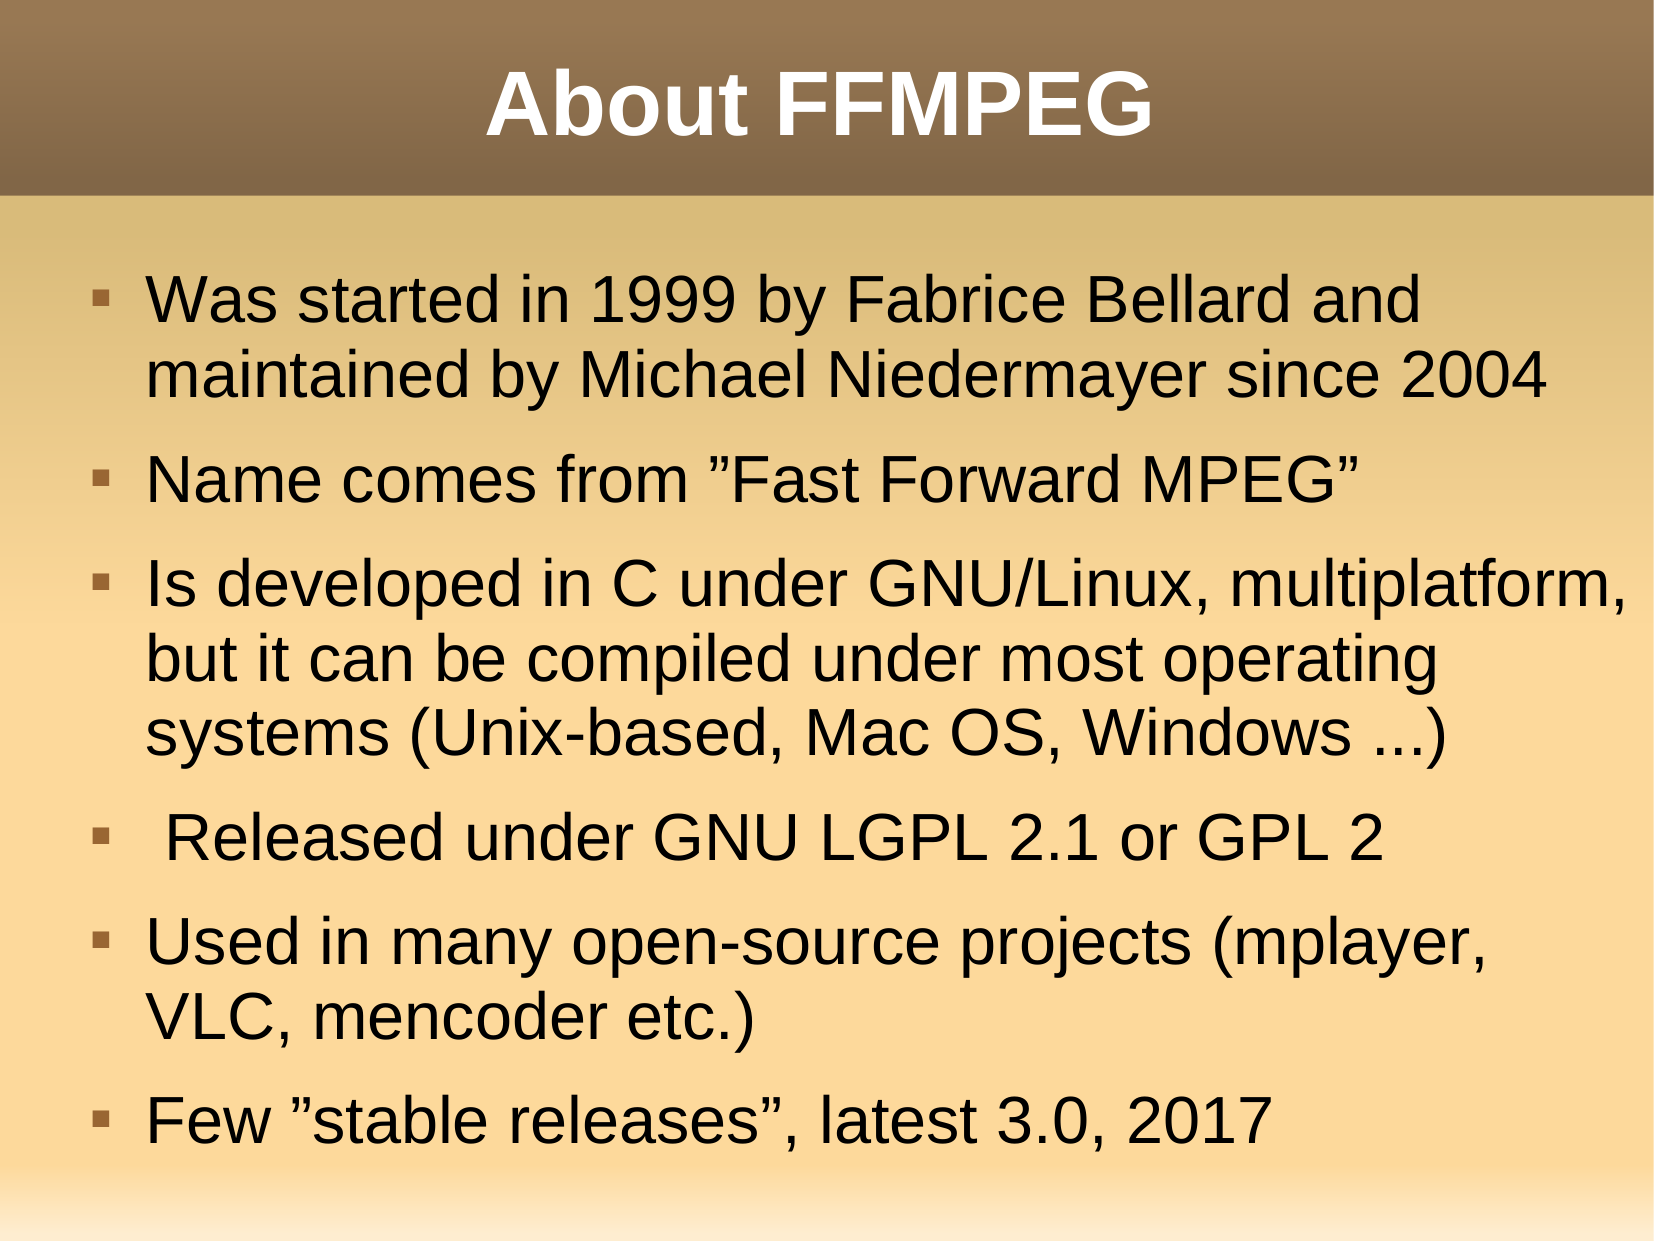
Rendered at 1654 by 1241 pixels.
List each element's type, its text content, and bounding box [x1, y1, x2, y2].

title About FFMPEG [76, 7, 1565, 200]
picture [0, 0, 1654, 1241]
list Was started in 1999 by Fabrice Bellard and maintained by Michael Niedermayer since 2004 Name comes from ”Fast Forward MPEG” Is developed in C under GNU/Linux, multiplatform, but it can be compiled under most operating systems (Unix-based, Mac OS, Windows ...) Released under GNU LGPL 2.1 or GPL 2 Used in many open-source projects (mplayer, VLC, mencoder etc.) Few ”stable releases”, latest 3.0, 2017 [75, 262, 1654, 1201]
